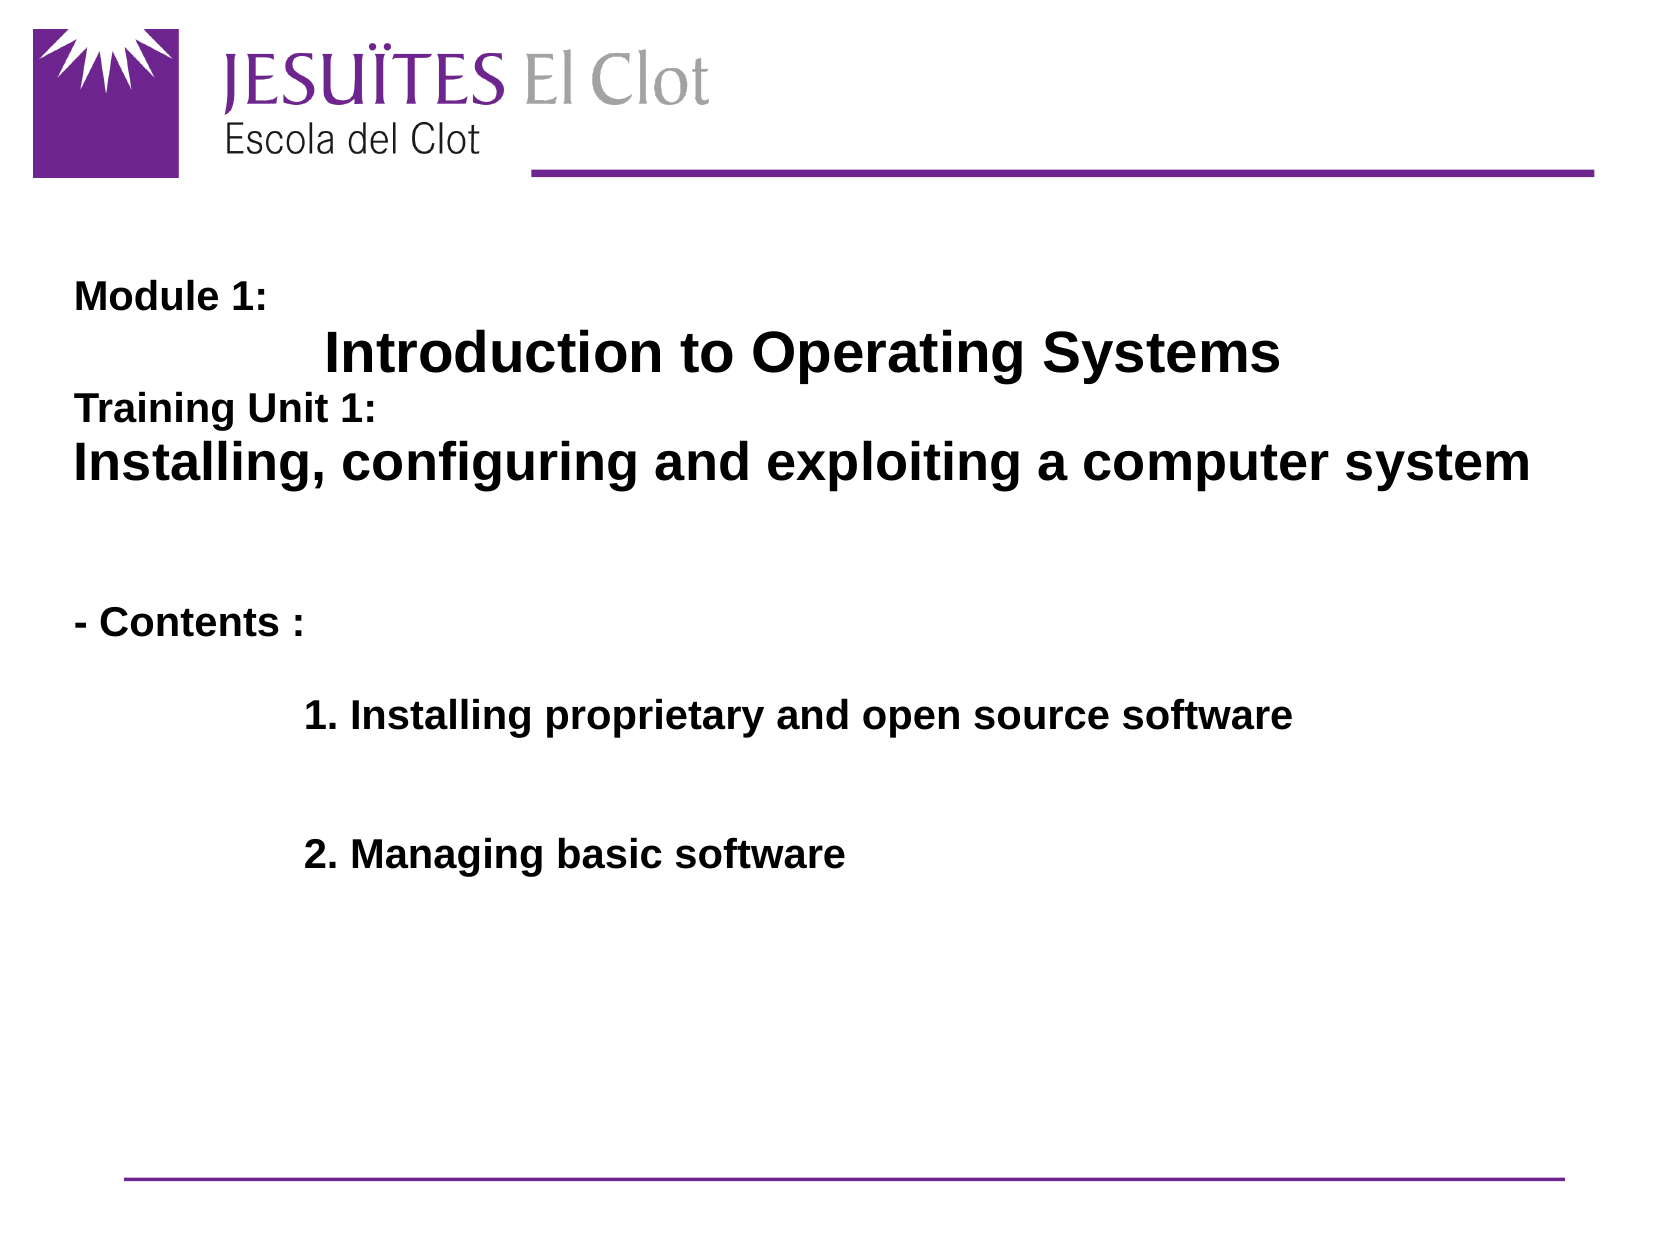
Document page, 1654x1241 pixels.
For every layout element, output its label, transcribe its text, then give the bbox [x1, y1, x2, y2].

picture [33, 29, 709, 178]
text_box Module 1: Introduction to Operating Systems Training Unit 1: Installing, configuring and exploiting a computer system - Contents : 1. Installing proprietary and open source software 2. Managing basic software [59, 265, 1549, 932]
text_box [709, 169, 1595, 178]
text_box [124, 1177, 1565, 1182]
